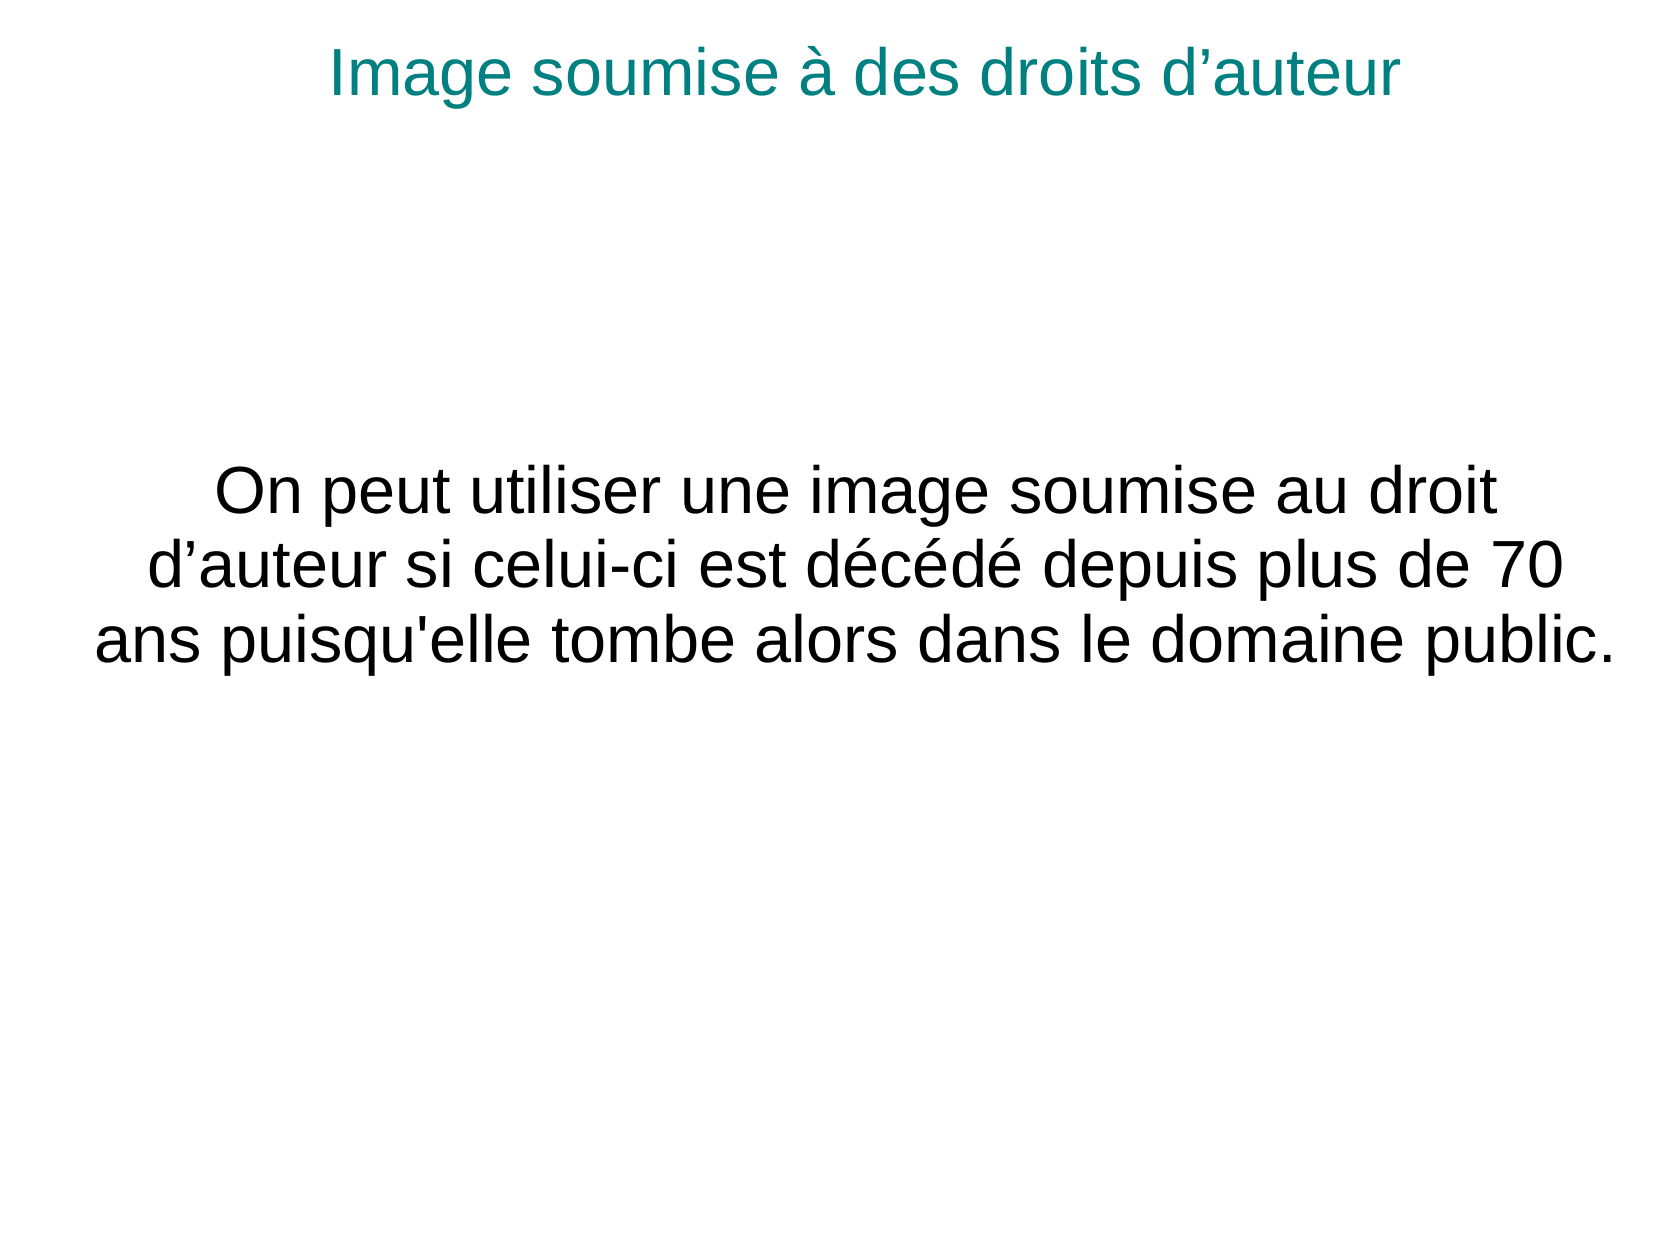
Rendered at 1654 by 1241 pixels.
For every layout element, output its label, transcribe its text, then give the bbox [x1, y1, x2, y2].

list Image soumise à des droits d’auteur On peut utiliser une image soumise au droit d’auteur si celui-ci est décédé depuis plus de 70 ans puisqu'elle tombe alors dans le domaine public. [94, 35, 1619, 1205]
